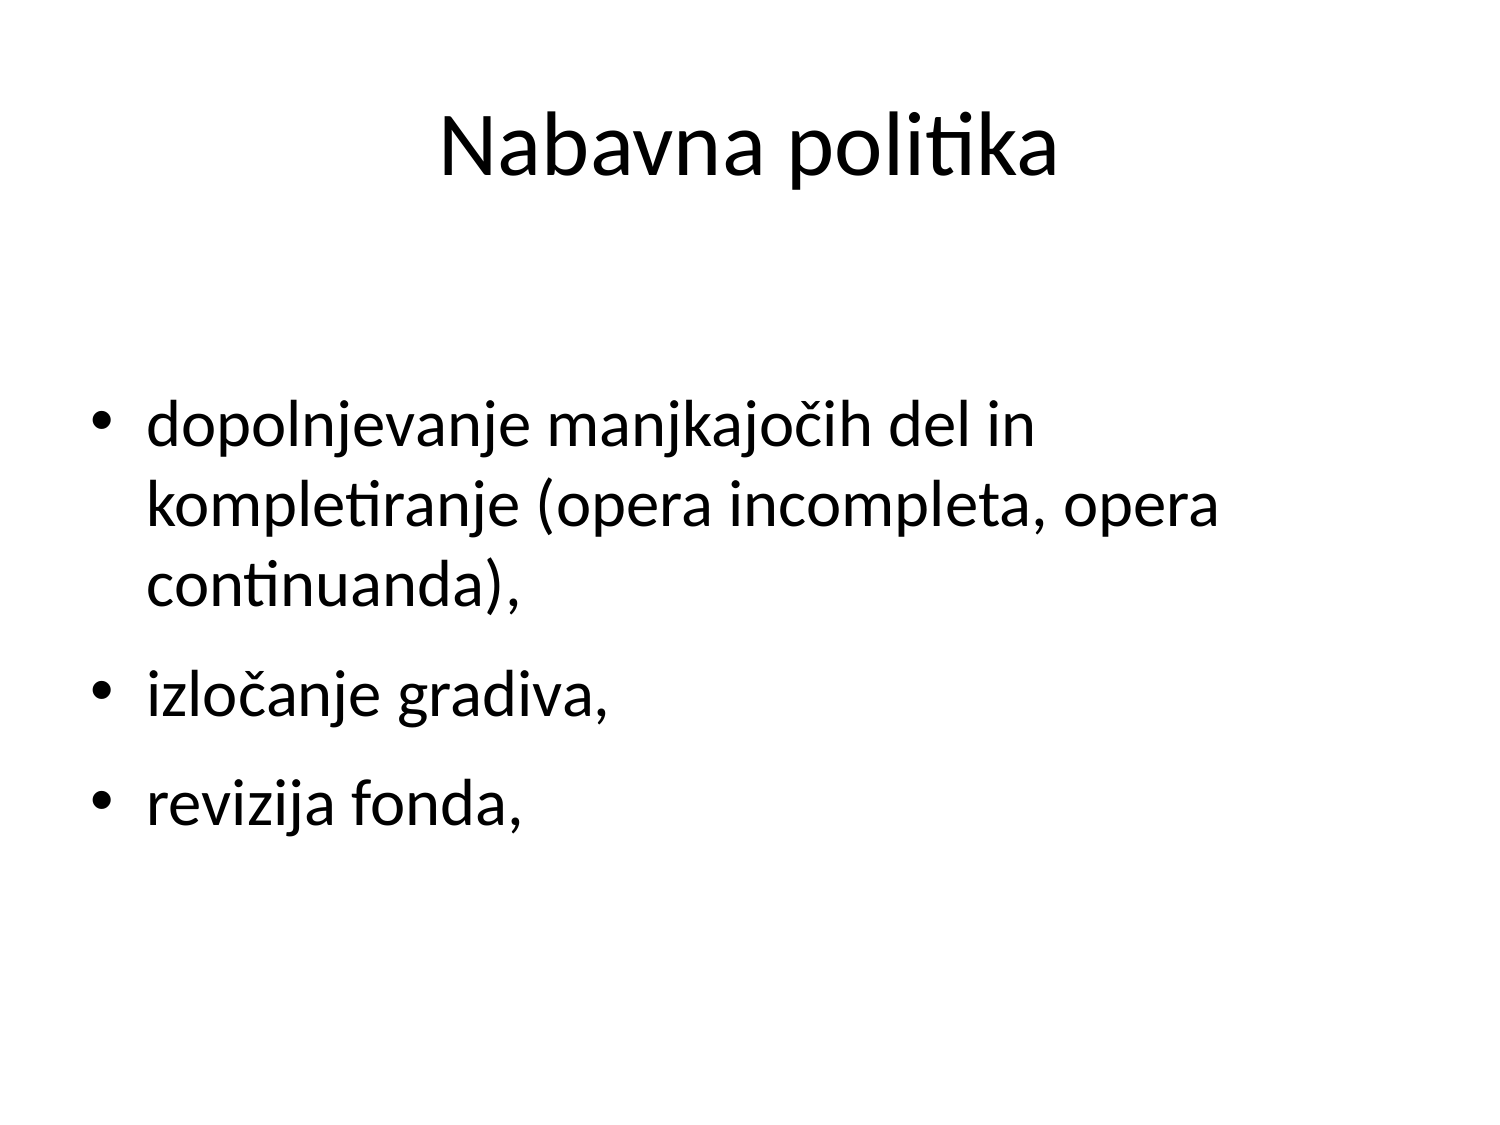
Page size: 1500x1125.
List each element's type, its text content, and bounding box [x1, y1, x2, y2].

list dopolnjevanje manjkajočih del in kompletiranje (opera incompleta, opera continuanda), izločanje gradiva, revizija fonda, [75, 262, 1425, 1005]
title Nabavna politika [75, 45, 1425, 233]
